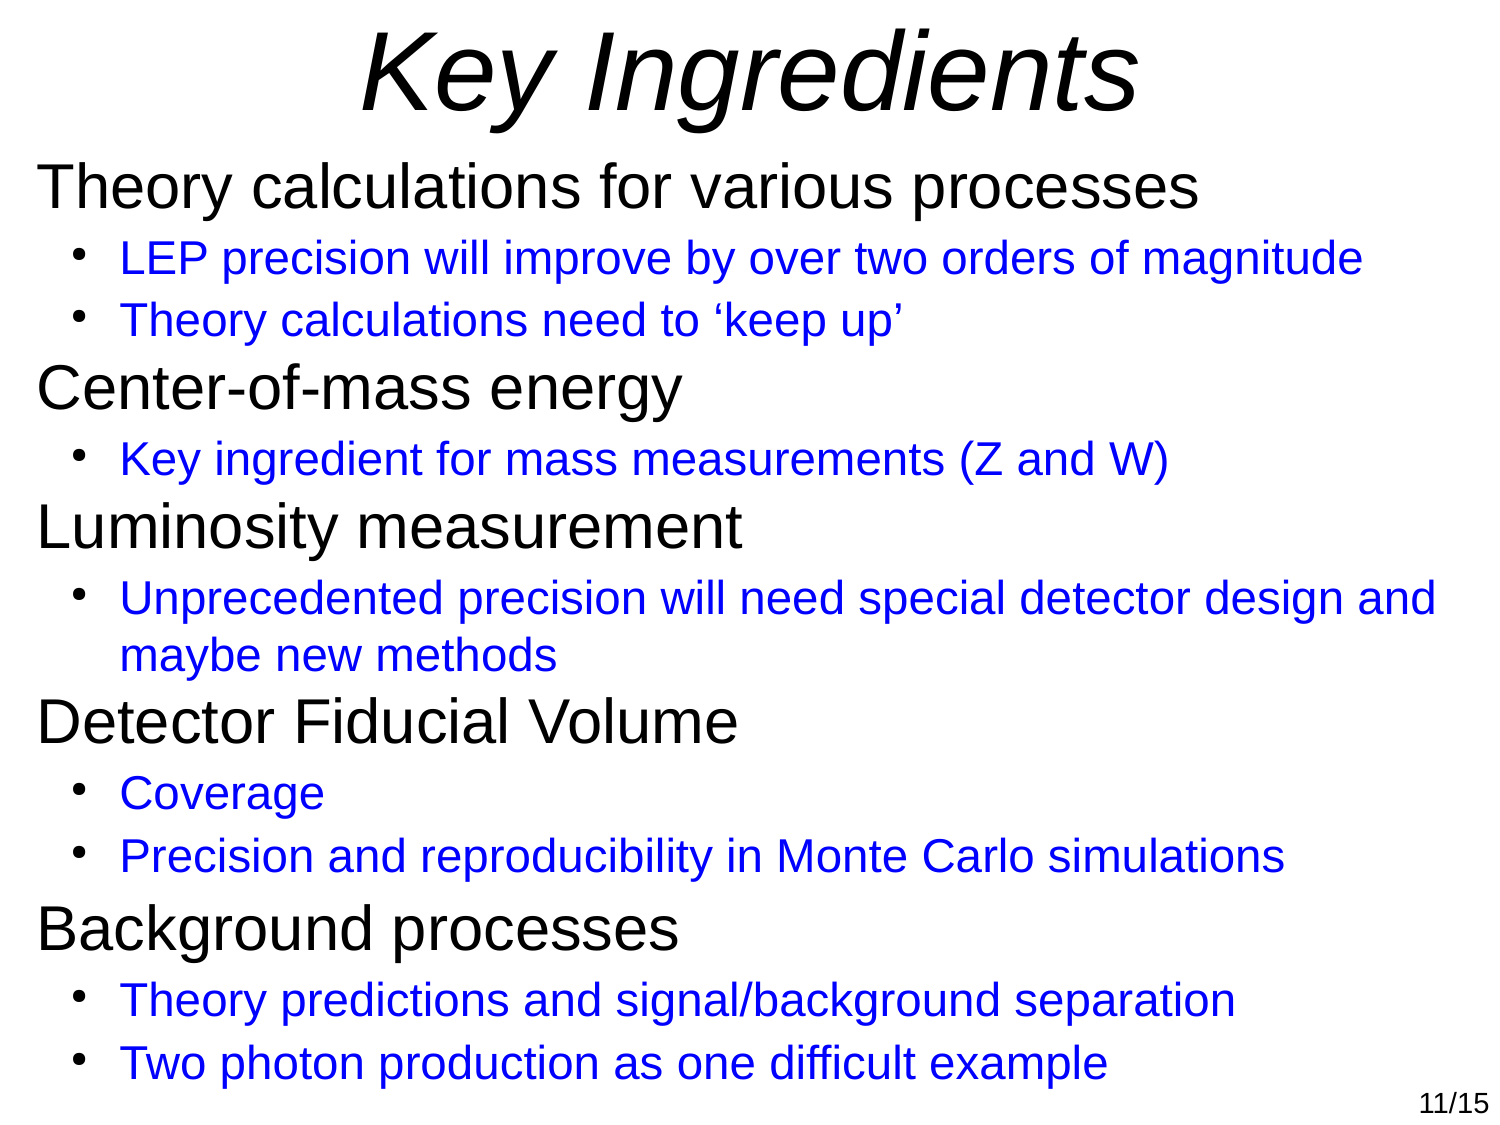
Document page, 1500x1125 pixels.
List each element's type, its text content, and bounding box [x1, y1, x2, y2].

title Key Ingredients [0, 0, 1500, 160]
list Theory calculations for various processes LEP precision will improve by over two orders of magnitude Theory calculations need to ‘keep up’ Center-of-mass energy Key ingredient for mass measurements (Z and W) Luminosity measurement Unprecedented precision will need special detector design and maybe new methods Detector Fiducial Volume Coverage Precision and reproducibility in Monte Carlo simulations Background processes Theory predictions and signal/background separation Two photon production as one difficult example [36, 160, 1462, 1090]
